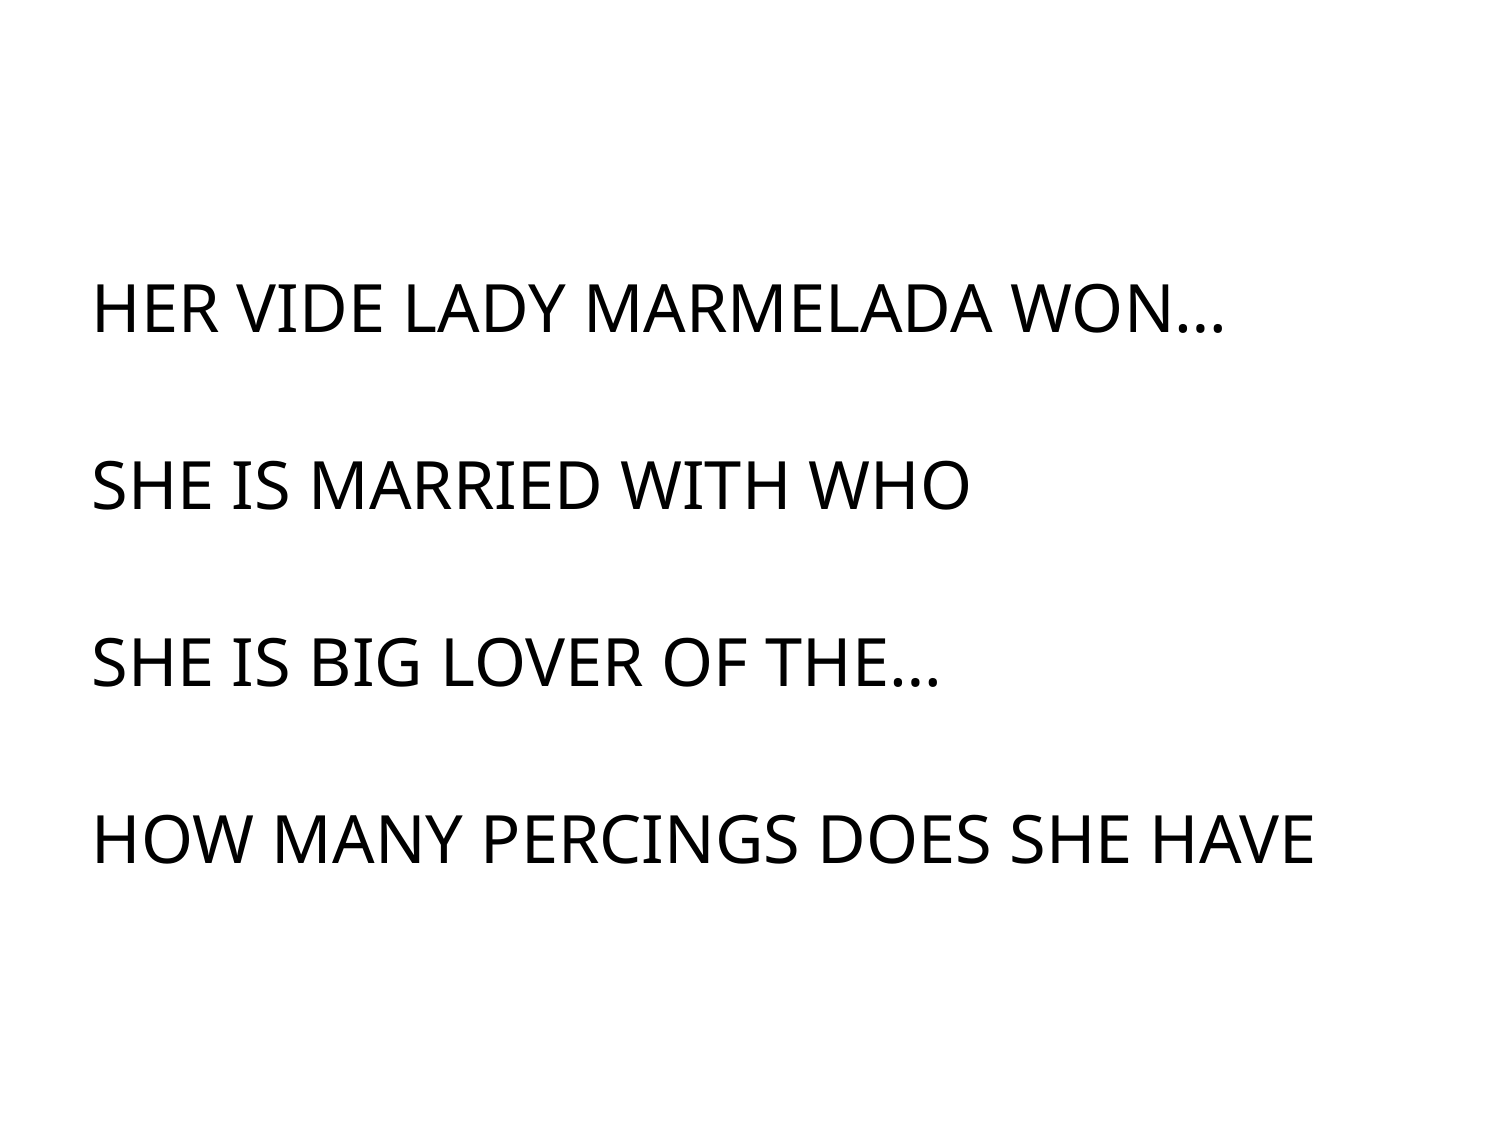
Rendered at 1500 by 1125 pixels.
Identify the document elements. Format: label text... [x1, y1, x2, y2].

list HER VIDE LADY MARMELADA WON… SHE IS MARRIED WITH WHO SHE IS BIG LOVER OF THE… HOW MANY PERCINGS DOES SHE HAVE [76, 267, 1427, 1010]
